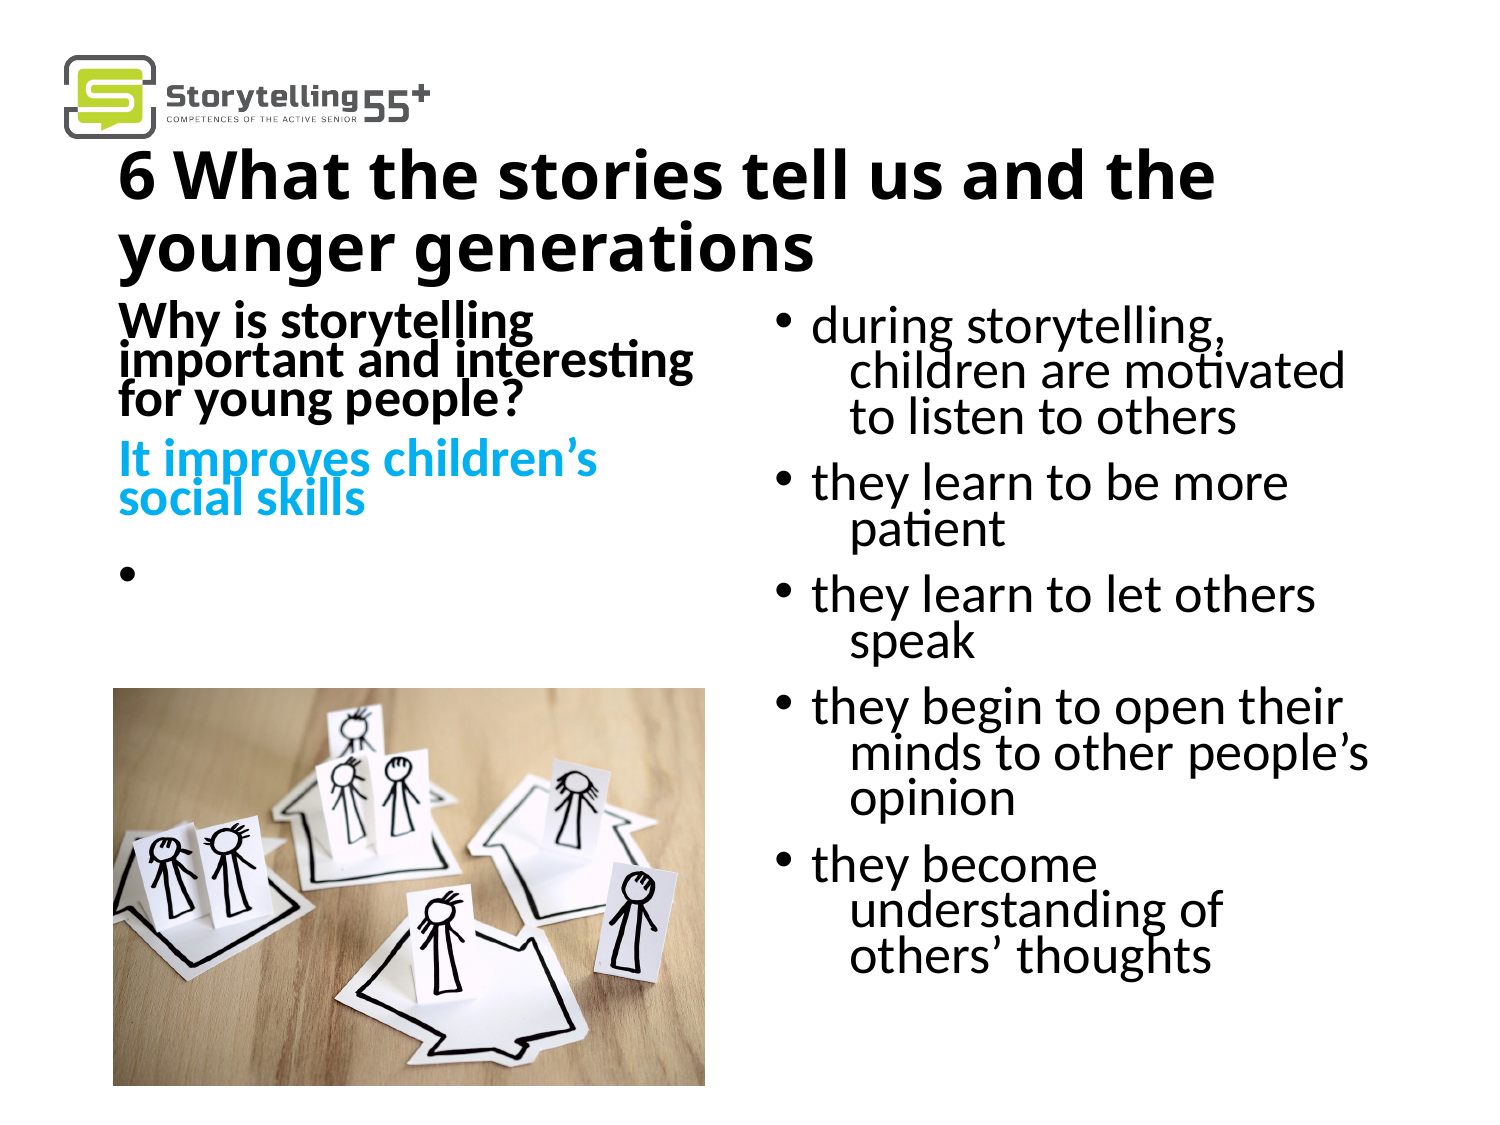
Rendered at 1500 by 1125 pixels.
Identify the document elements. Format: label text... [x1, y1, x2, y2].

list Why is storytelling important and interesting for young people? It improves children’s social skills [103, 299, 741, 1014]
list during storytelling, children are motivated to listen to others they learn to be more patient they learn to let others speak they begin to open their minds to other people’s opinion they become understanding of others’ thoughts [759, 299, 1397, 1014]
title 6 What the stories tell us and the younger generations [103, 127, 1397, 300]
picture [113, 688, 705, 1086]
picture [64, 55, 430, 139]
